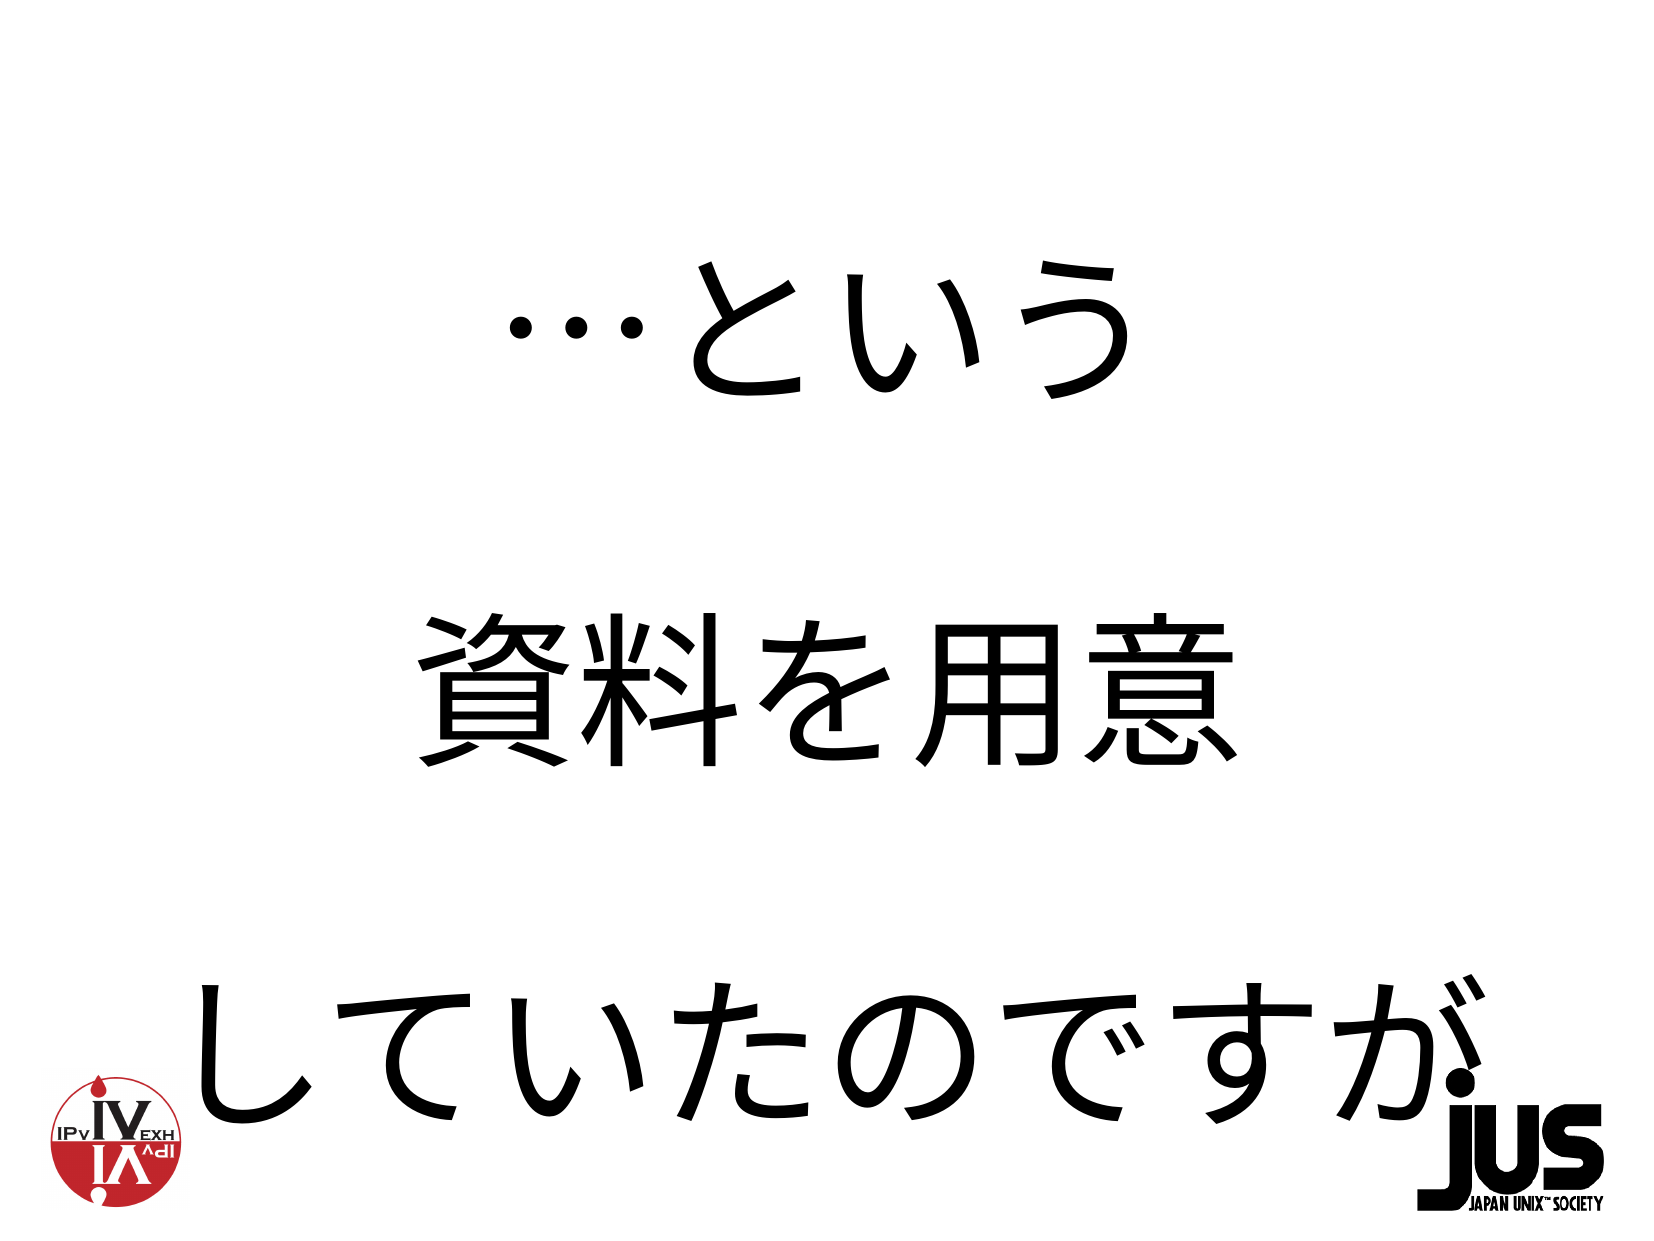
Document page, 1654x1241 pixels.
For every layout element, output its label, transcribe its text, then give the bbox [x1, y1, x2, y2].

picture [41, 1068, 190, 1210]
subtitle …という 資料を用意 していたのですが [82, 147, 1571, 1093]
picture [1417, 1068, 1604, 1211]
